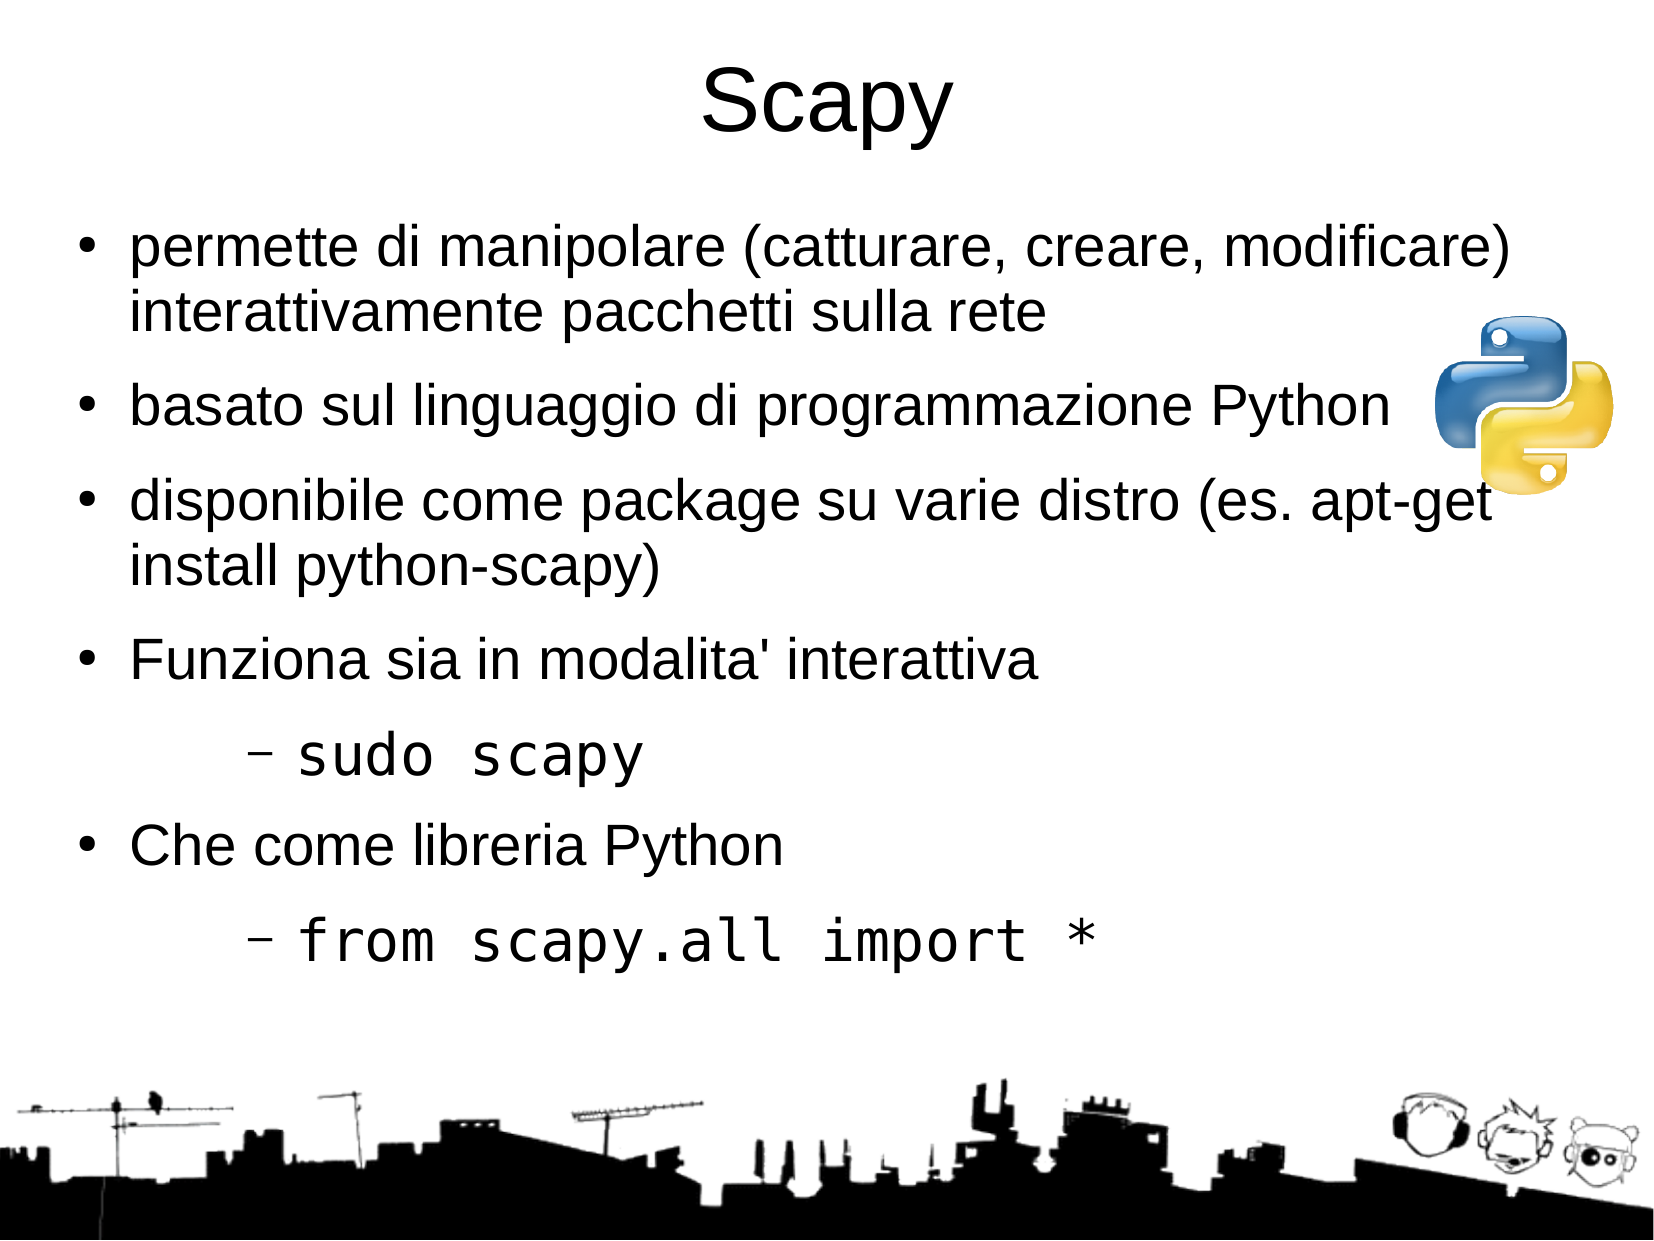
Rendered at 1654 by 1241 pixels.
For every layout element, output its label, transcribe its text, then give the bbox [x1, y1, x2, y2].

list permette di manipolare (catturare, creare, modificare) interattivamente pacchetti sulla rete basato sul linguaggio di programmazione Python disponibile come package su varie distro (es. apt-get install python-scapy) Funziona sia in modalita' interattiva sudo scapy Che come libreria Python from scapy.all import * [59, 213, 1548, 1028]
title Scapy [82, 3, 1571, 196]
picture [0, 1077, 1654, 1240]
picture [1410, 276, 1641, 570]
